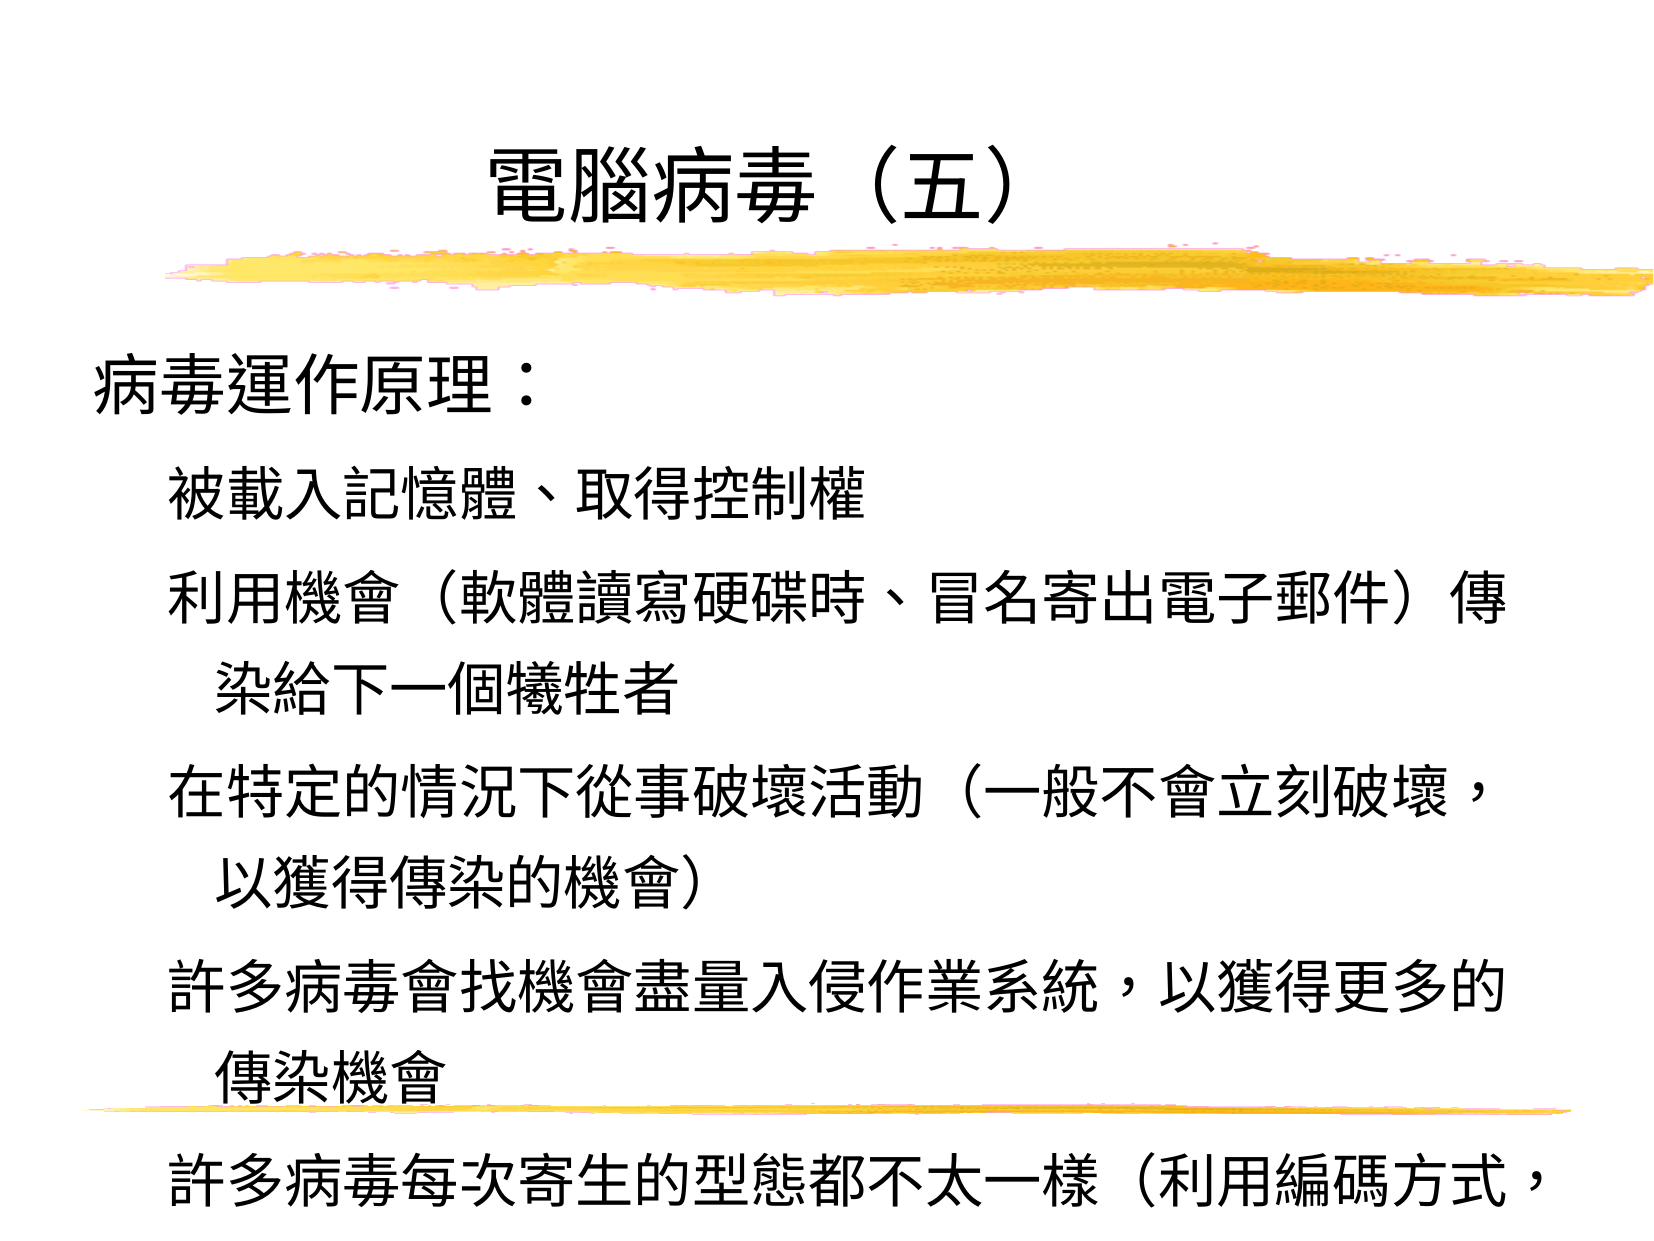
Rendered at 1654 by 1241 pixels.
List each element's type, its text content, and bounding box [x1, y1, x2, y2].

title 電腦病毒（五） [73, 41, 1479, 249]
picture [165, 237, 1654, 308]
list 病毒運作原理： 被載入記憶體、取得控制權 利用機會（軟體讀寫硬碟時、冒名寄出電子郵件）傳染給下一個犧牲者 在特定的情況下從事破壞活動（一般不會立刻破壞，以獲得傳染的機會） 許多病毒會找機會盡量入侵作業系統，以獲得更多的傳染機會 許多病毒每次寄生的型態都不太一樣（利用編碼方式，以避開防毒軟體的檢查），例如：變體引擎 [78, 316, 1579, 1109]
picture [82, 1109, 1571, 1117]
